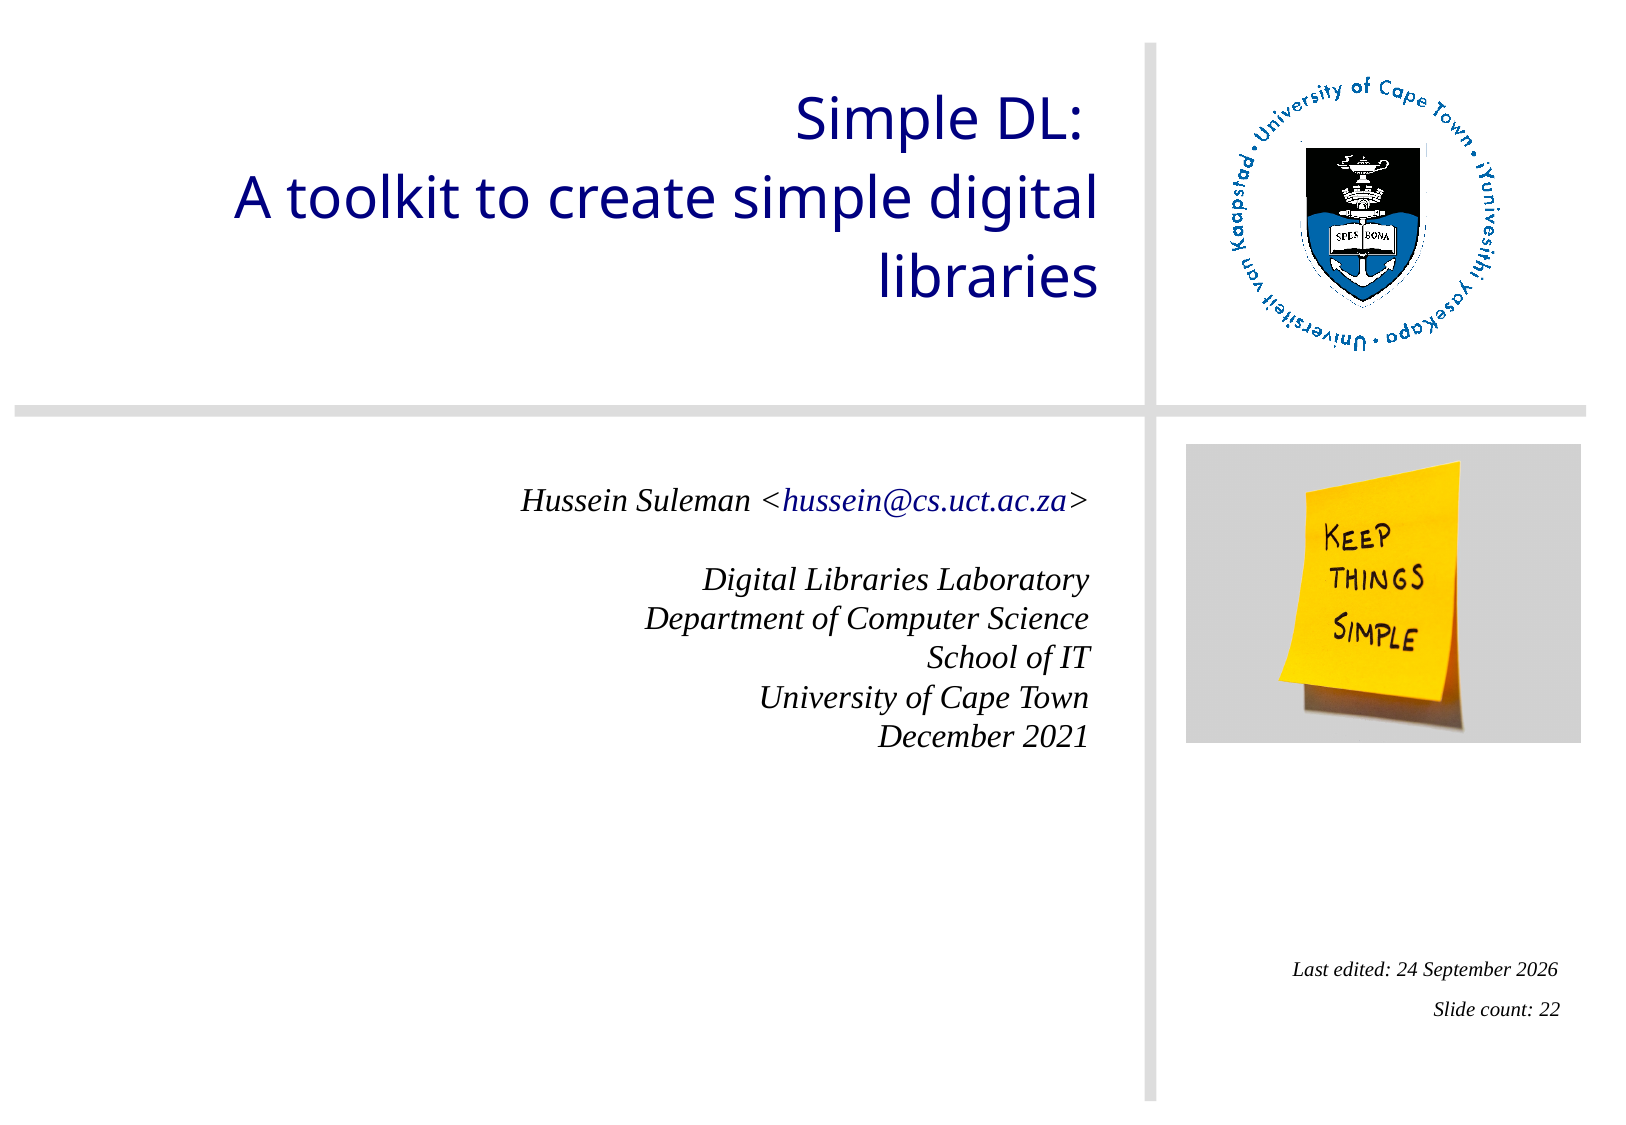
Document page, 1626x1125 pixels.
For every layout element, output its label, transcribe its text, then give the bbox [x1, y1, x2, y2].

picture [1169, 42, 1535, 386]
subtitle Hussein Suleman <hussein@cs.uct.ac.za> Digital Libraries Laboratory Department of Computer Science School of IT University of Cape Town December 2021 [58, 479, 1105, 1069]
title Simple DL: A toolkit to create simple digital libraries [23, 108, 1100, 364]
picture [1186, 444, 1581, 743]
